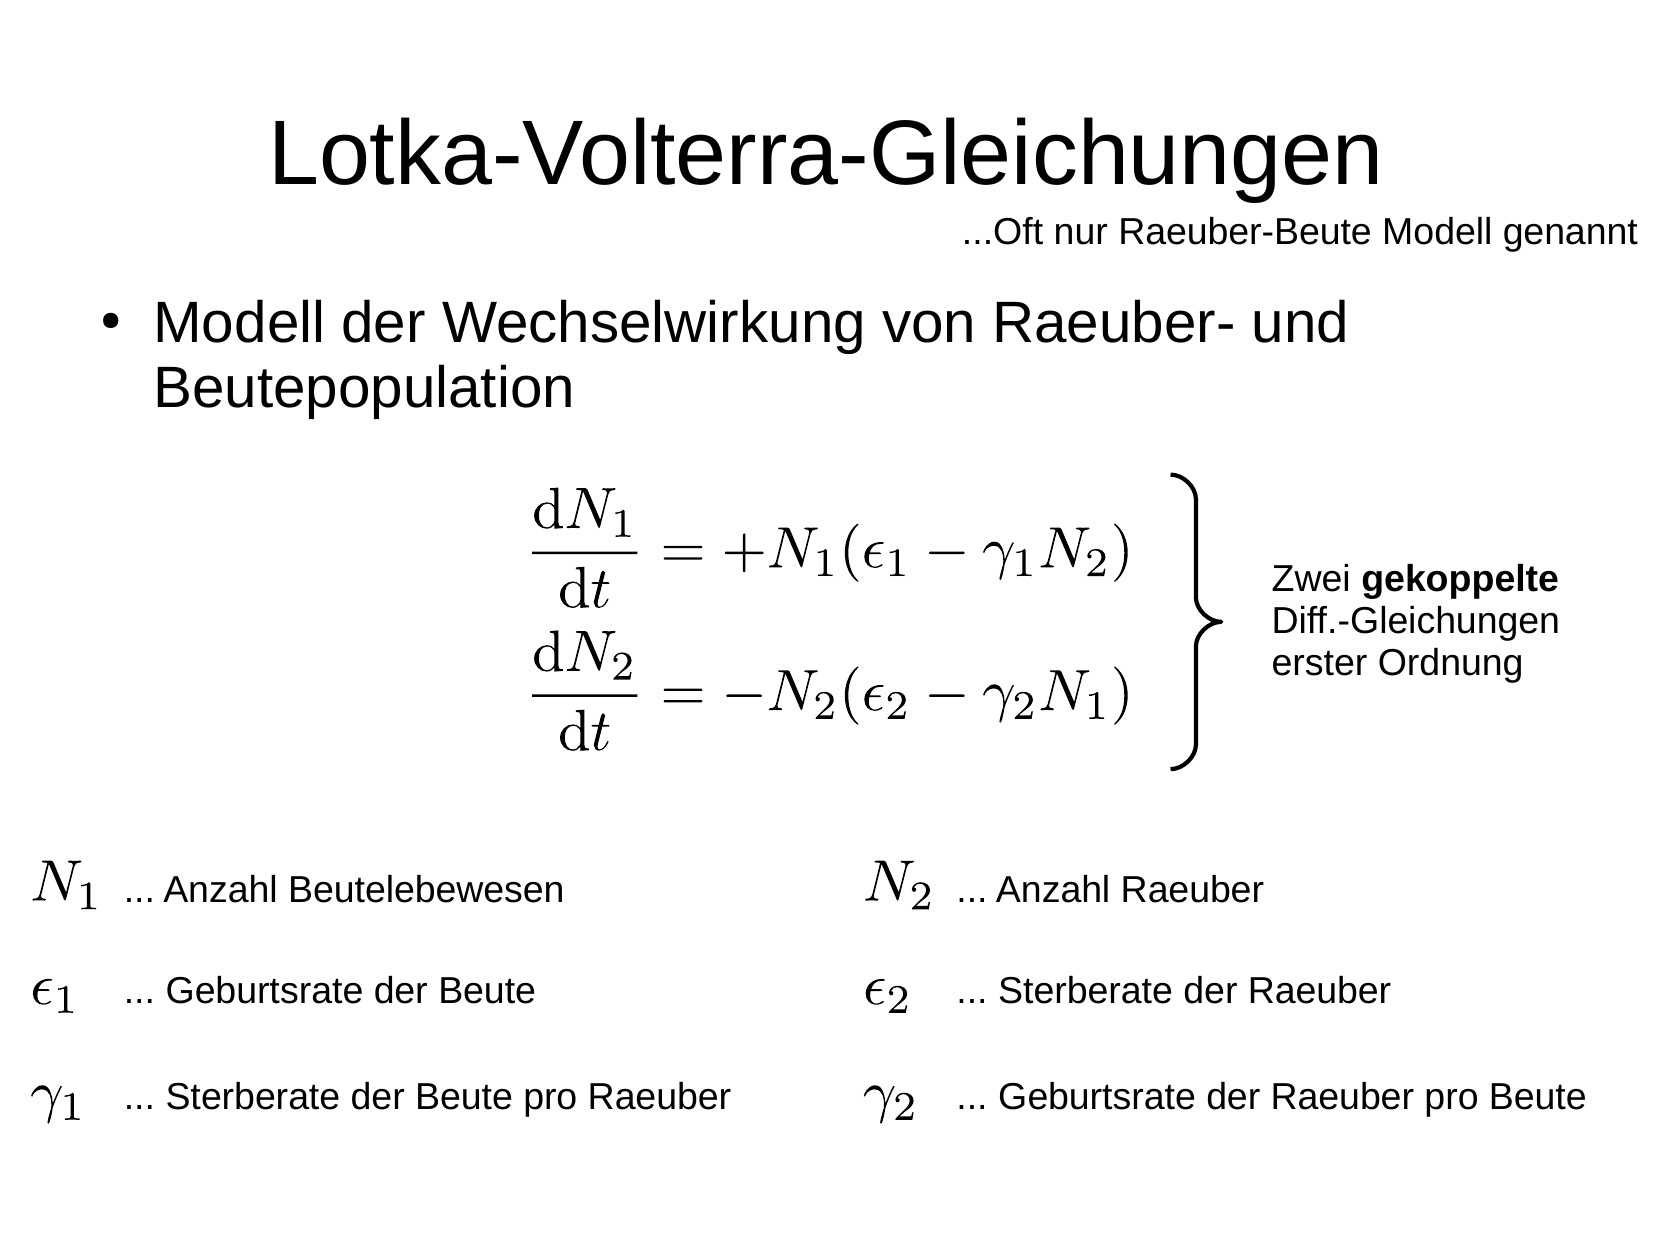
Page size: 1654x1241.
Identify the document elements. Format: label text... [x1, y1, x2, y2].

text_box [862, 978, 910, 1013]
title Lotka-Volterra-Gleichungen [82, 49, 1571, 257]
text_box ... Anzahl Beutelebewesen [109, 861, 581, 919]
text_box ... Geburtsrate der Raeuber pro Beute [941, 1068, 1603, 1126]
text_box [532, 487, 1134, 751]
text_box [30, 860, 100, 910]
text_box [862, 1085, 917, 1124]
text_box Zwei gekoppelte Diff.-Gleichungen erster Ordnung [1256, 550, 1588, 692]
list Modell der Wechselwirkung von Raeuber- und Beutepopulation [82, 290, 1571, 1010]
text_box ...Oft nur Raeuber-Beute Modell genannt [947, 202, 1654, 260]
text_box ... Sterberate der Beute pro Raeuber [109, 1068, 748, 1126]
text_box ... Sterberate der Raeuber [941, 962, 1407, 1019]
text_box [30, 1085, 84, 1124]
text_box [30, 978, 77, 1013]
text_box ... Geburtsrate der Beute [109, 962, 552, 1019]
text_box ... Anzahl Raeuber [941, 861, 1280, 919]
text_box [862, 860, 933, 910]
